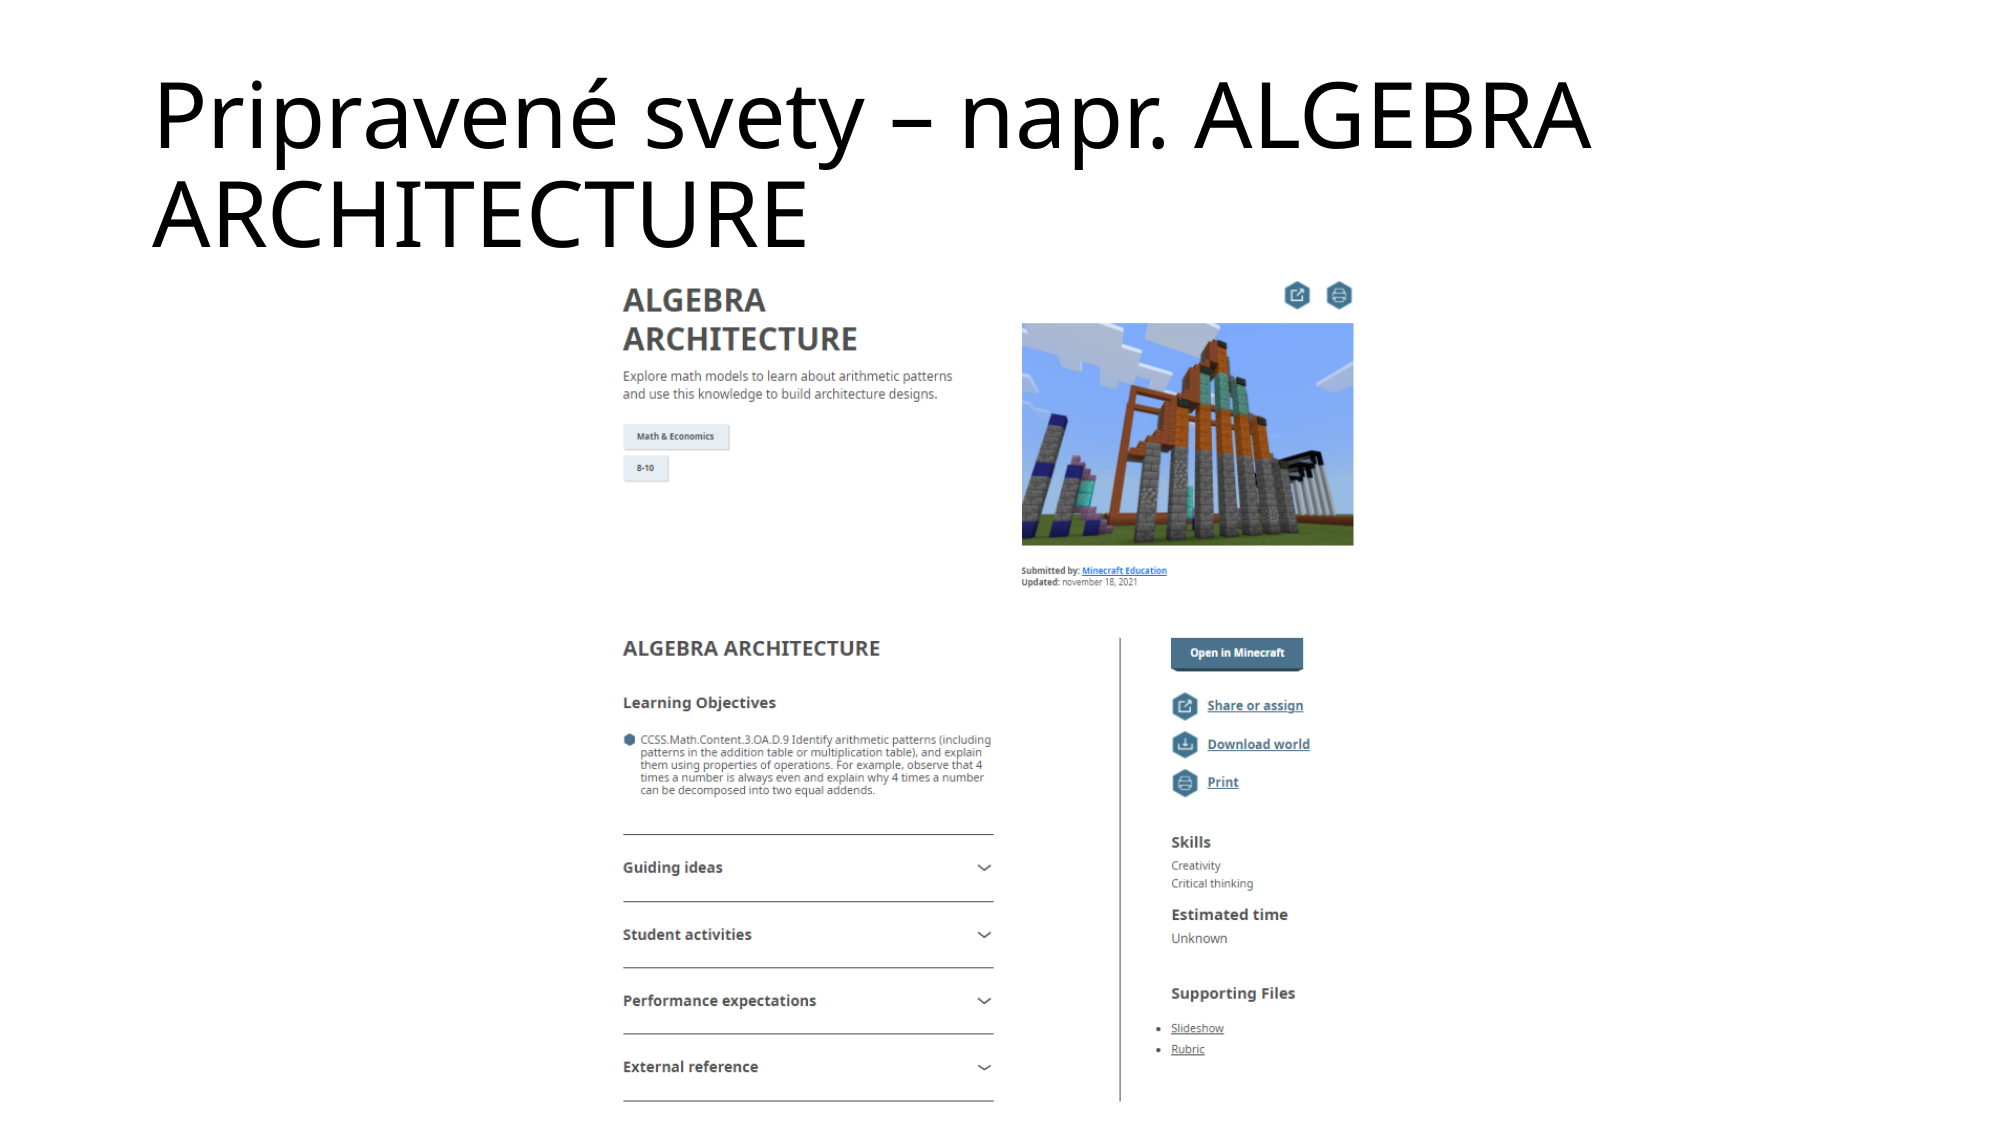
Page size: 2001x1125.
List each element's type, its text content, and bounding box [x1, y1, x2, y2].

picture [615, 277, 1385, 1111]
title Pripravené svety – napr. ALGEBRA ARCHITECTURE [137, 59, 1863, 278]
